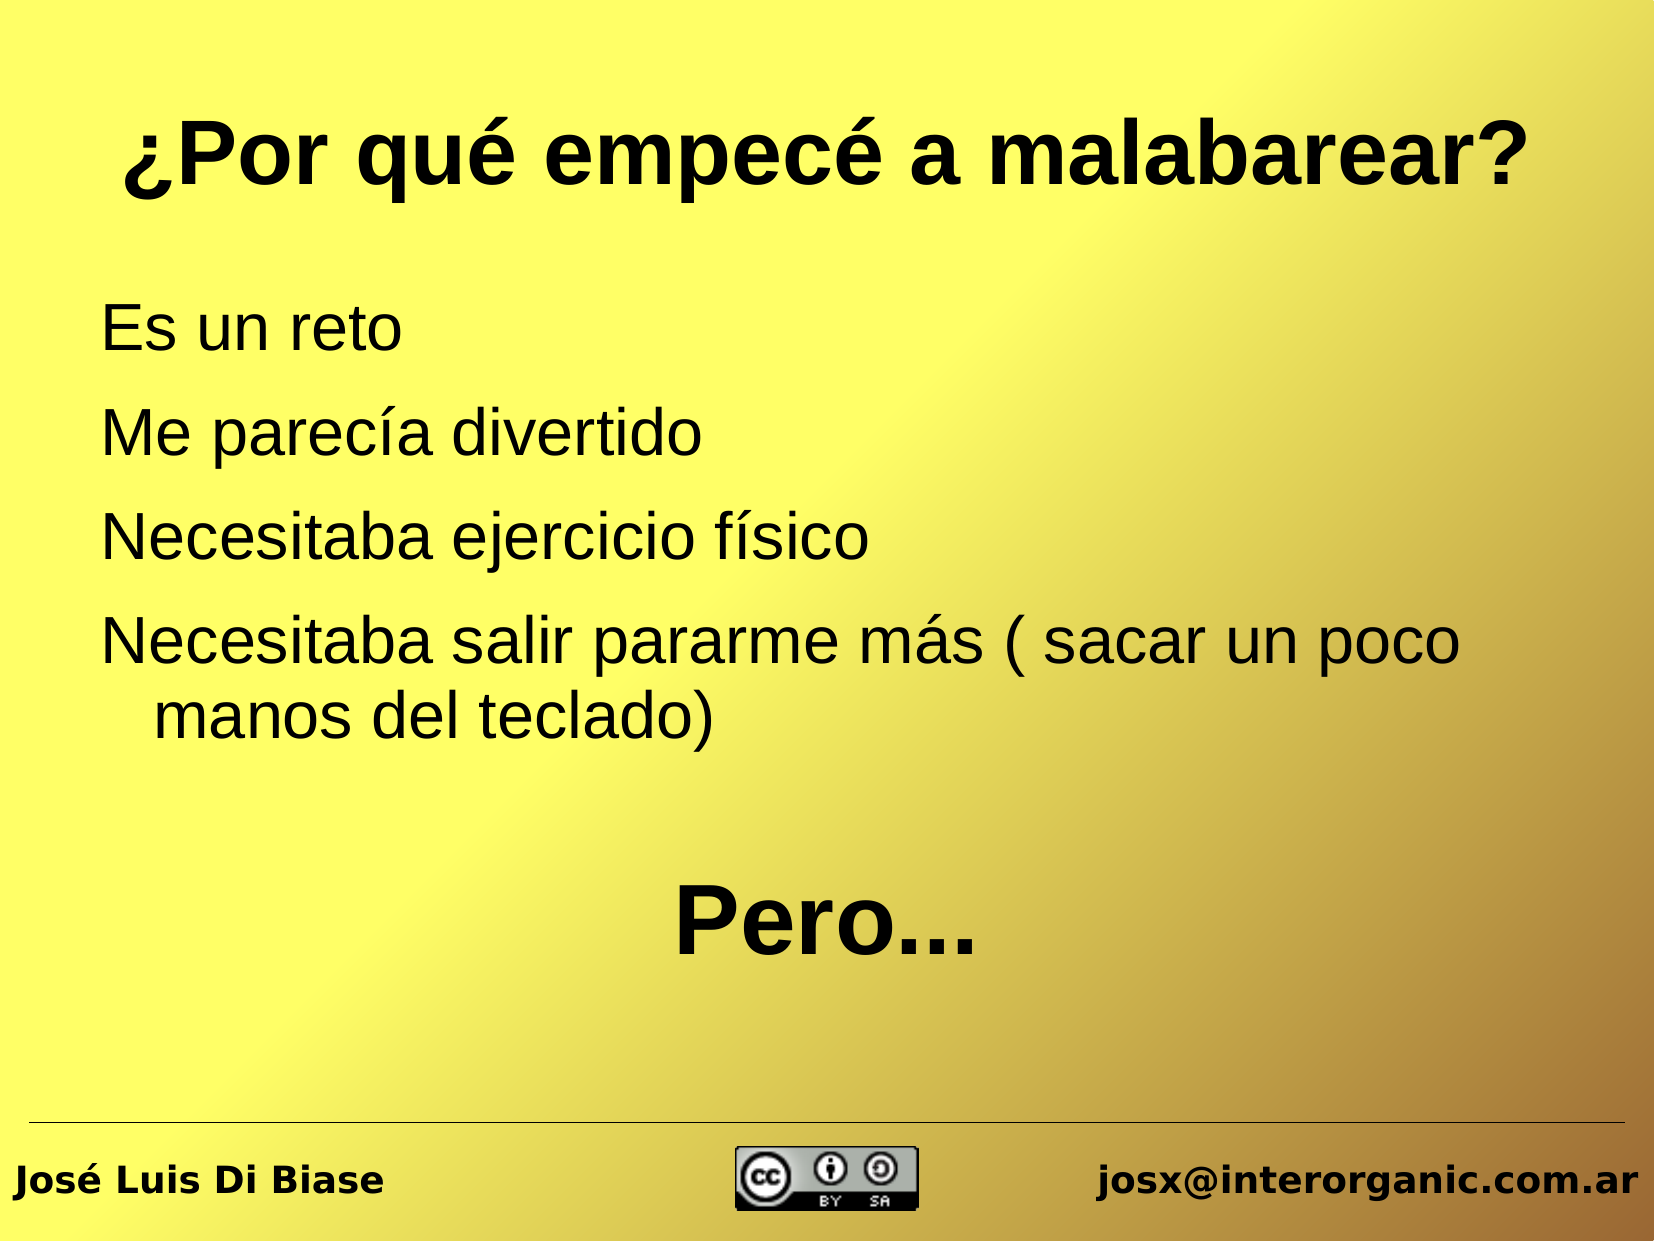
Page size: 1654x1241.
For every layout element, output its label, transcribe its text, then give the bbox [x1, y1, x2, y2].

list Es un reto Me parecía divertido Necesitaba ejercicio físico Necesitaba salir pararme más ( sacar un poco manos del teclado) [82, 290, 1571, 1094]
text_box Pero... [206, 856, 1447, 983]
picture [735, 1146, 919, 1211]
text_box José Luis Di Biase [0, 1151, 414, 1211]
title ¿Por qué empecé a malabarear? [82, 56, 1571, 250]
text_box josx@interorganic.com.ar [1033, 1151, 1654, 1211]
